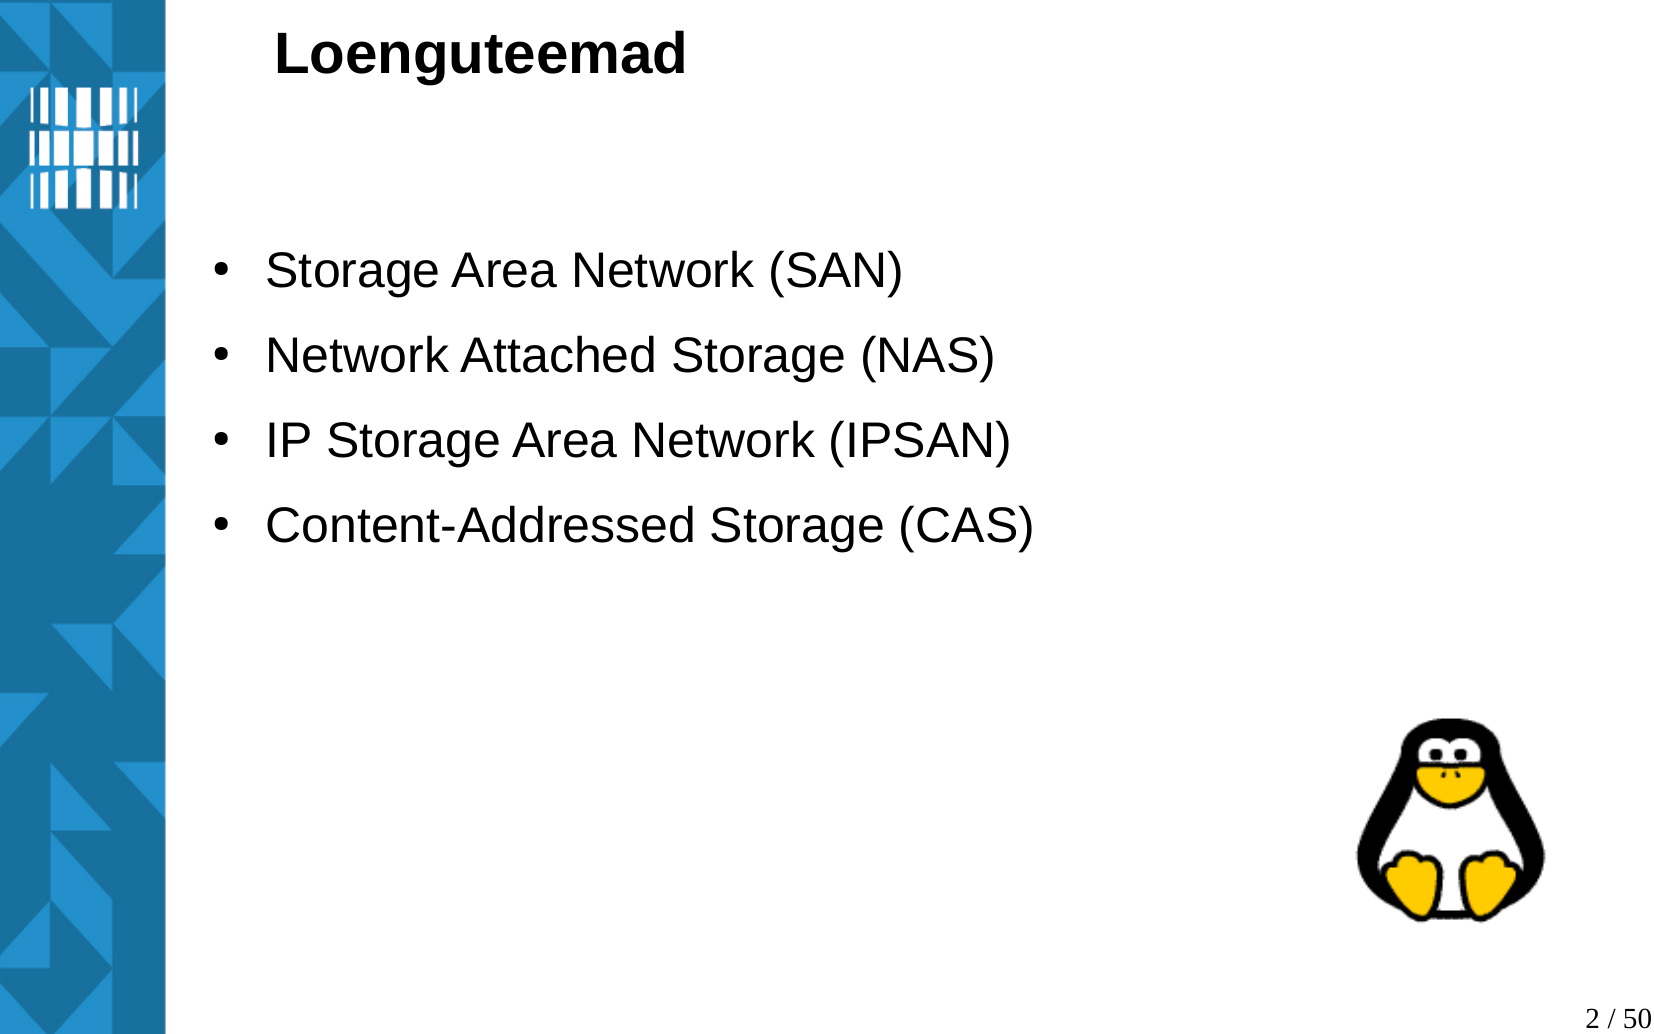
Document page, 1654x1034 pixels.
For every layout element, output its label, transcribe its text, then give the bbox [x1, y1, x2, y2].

title Loenguteemad [274, 11, 1563, 95]
list Storage Area Network (SAN) Network Attached Storage (NAS) IP Storage Area Network (IPSAN) Content-Addressed Storage (CAS) [194, 241, 1563, 924]
picture [1291, 658, 1607, 945]
